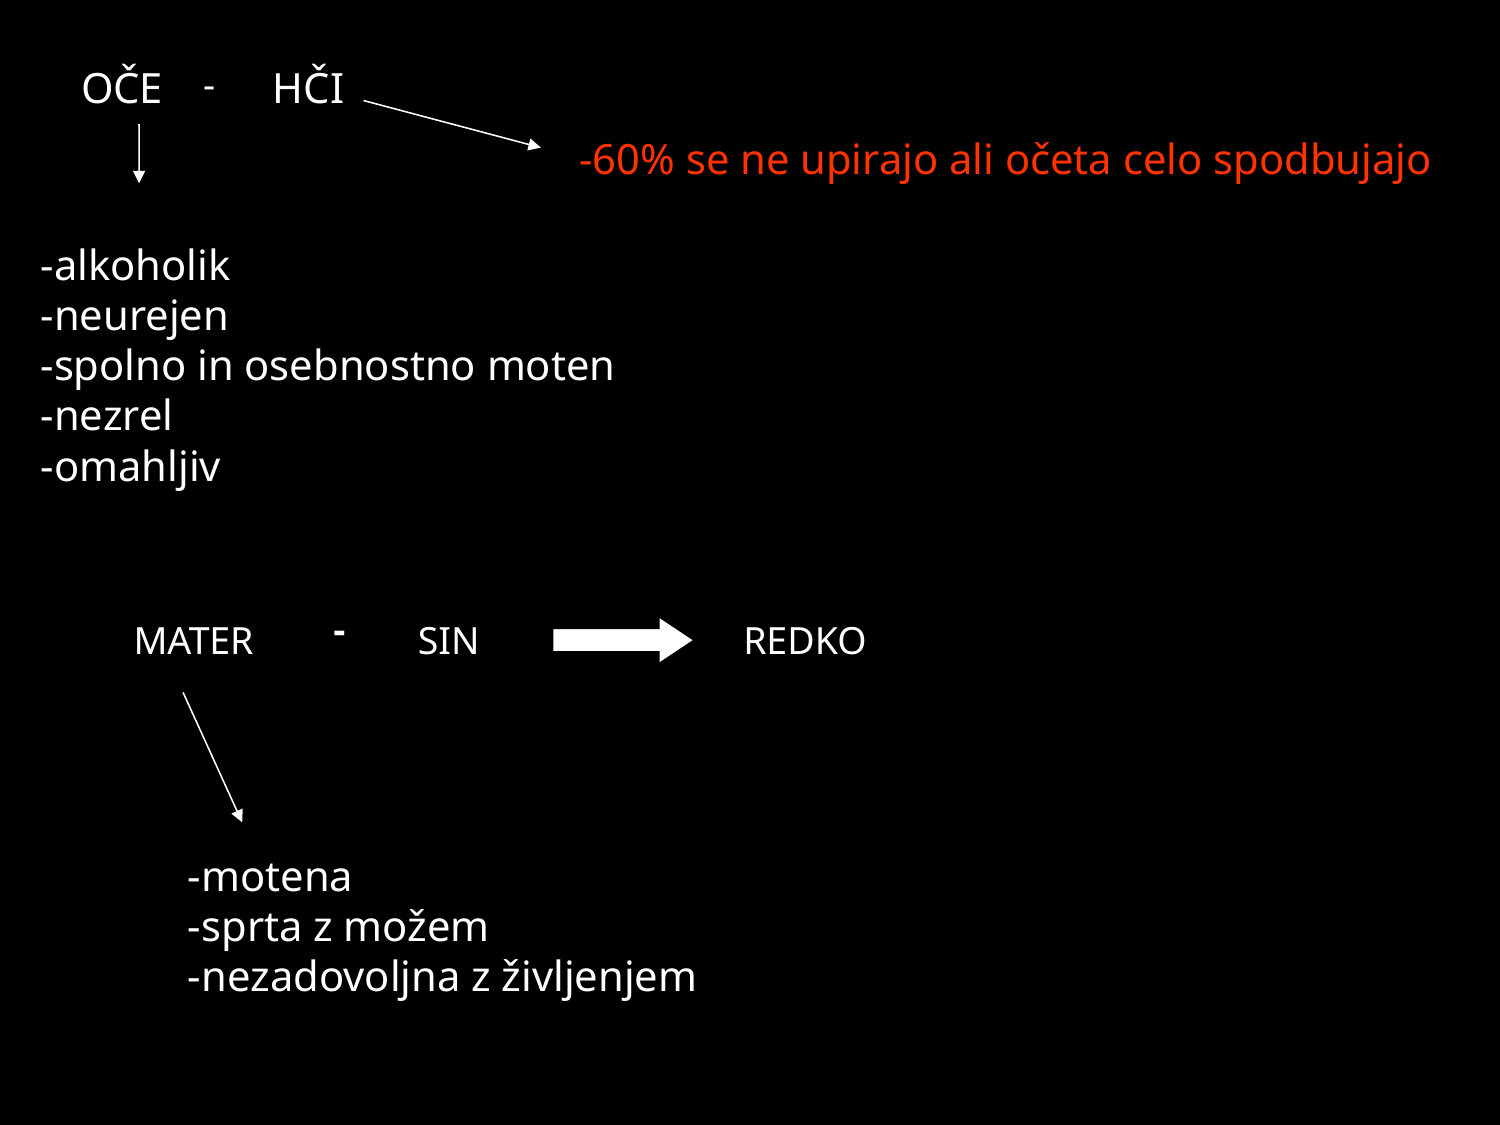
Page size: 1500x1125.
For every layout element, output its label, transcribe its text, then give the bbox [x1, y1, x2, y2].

text_box - [318, 598, 361, 659]
text_box SIN [403, 610, 495, 670]
text_box REDKO [728, 610, 882, 670]
text_box -alkoholik -neurejen -spolno in osebnostno moten -nezrel -omahljiv [25, 231, 631, 497]
text_box [552, 616, 695, 664]
text_box MATER [118, 610, 269, 670]
text_box HČI [258, 54, 360, 120]
text_box - [188, 53, 231, 114]
text_box -60% se ne upirajo ali očeta celo spodbujajo [564, 125, 1448, 191]
text_box -motena -sprta z možem -nezadovoljna z življenjem [173, 842, 713, 1008]
text_box OČE [66, 54, 179, 120]
